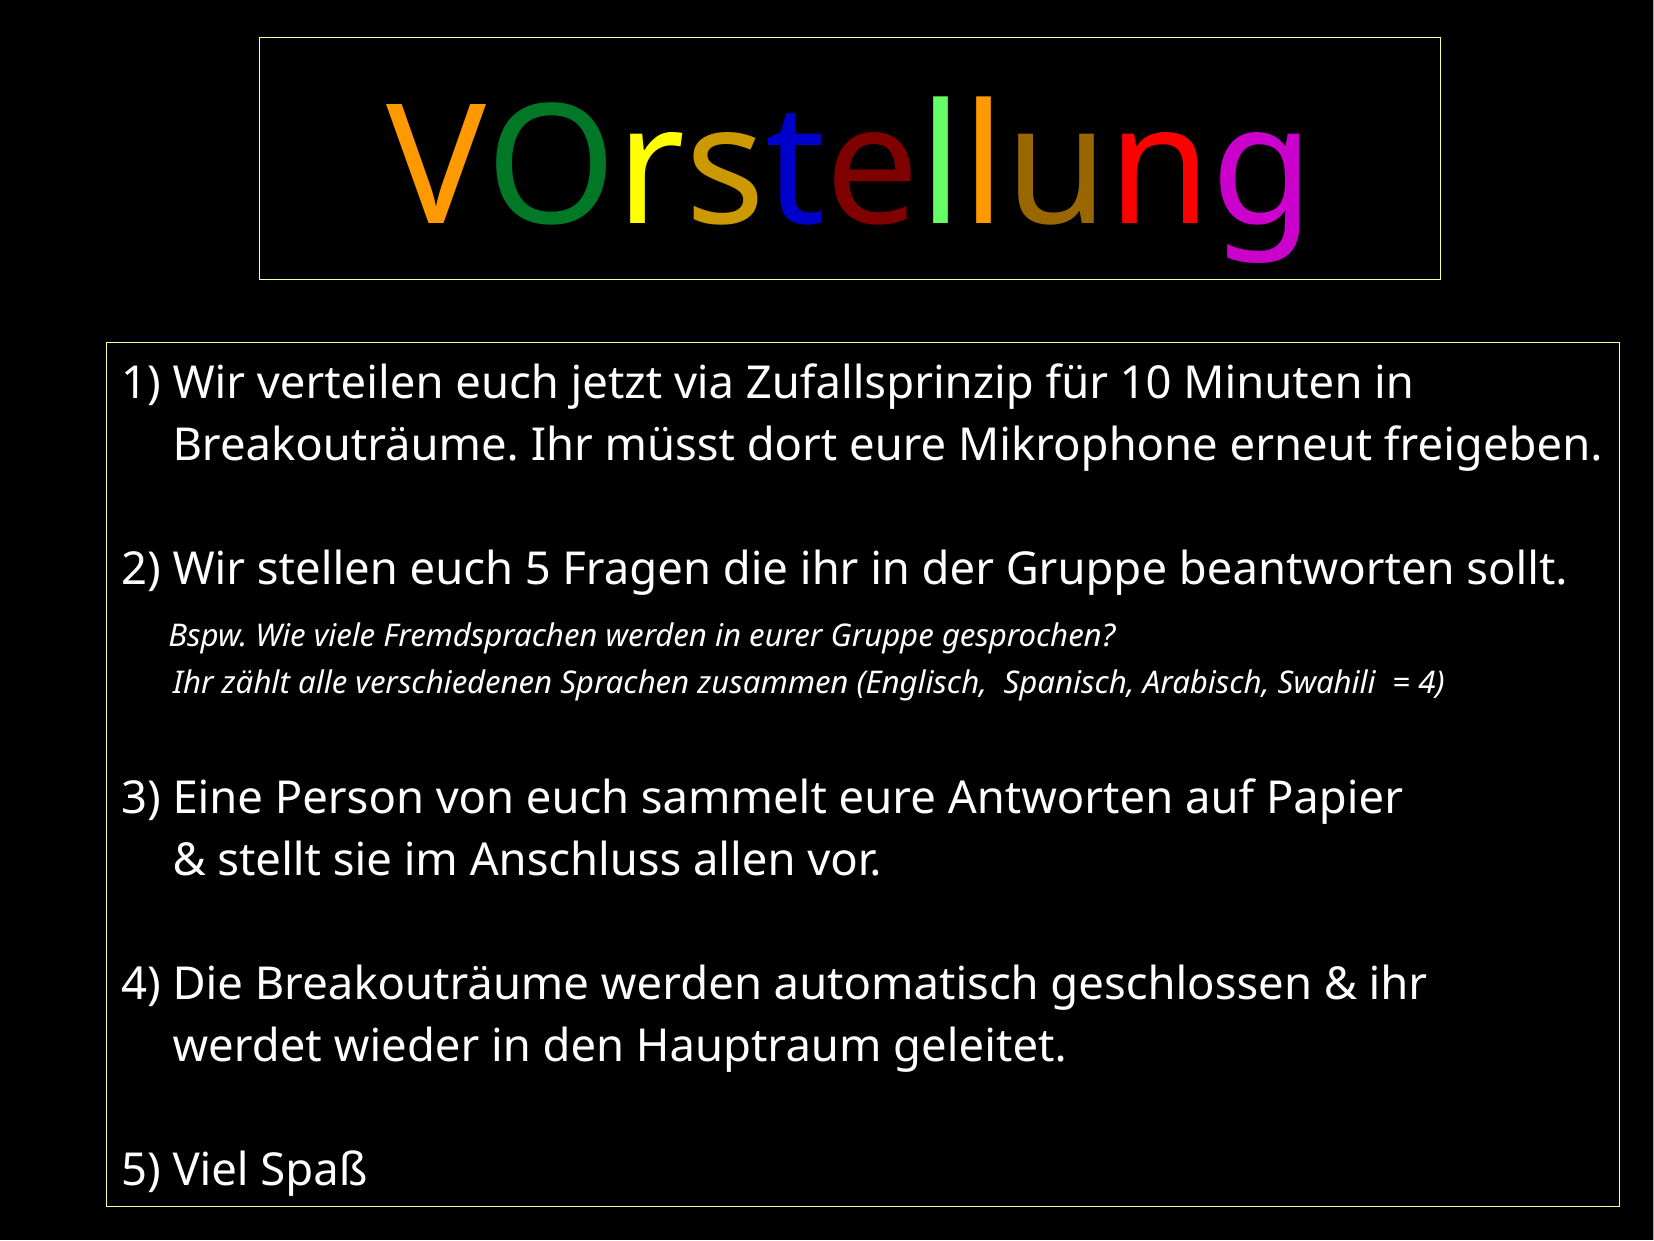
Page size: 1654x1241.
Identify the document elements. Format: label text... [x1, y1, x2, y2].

text_box VOrstellung [259, 37, 1441, 232]
text_box Wir verteilen euch jetzt via Zufallsprinzip für 10 Minuten in Breakouträume. Ihr müsst dort eure Mikrophone erneut freigeben. Wir stellen euch 5 Fragen die ihr in der Gruppe beantworten sollt. Bspw. Wie viele Fremdsprachen werden in eurer Gruppe gesprochen? Ihr zählt alle verschiedenen Sprachen zusammen (Englisch, Spanisch, Arabisch, Swahili = 4) Eine Person von euch sammelt eure Antworten auf Papier & stellt sie im Anschluss allen vor. Die Breakouträume werden automatisch geschlossen & ihr werdet wieder in den Hauptraum geleitet. Viel Spaß [106, 342, 1578, 1082]
